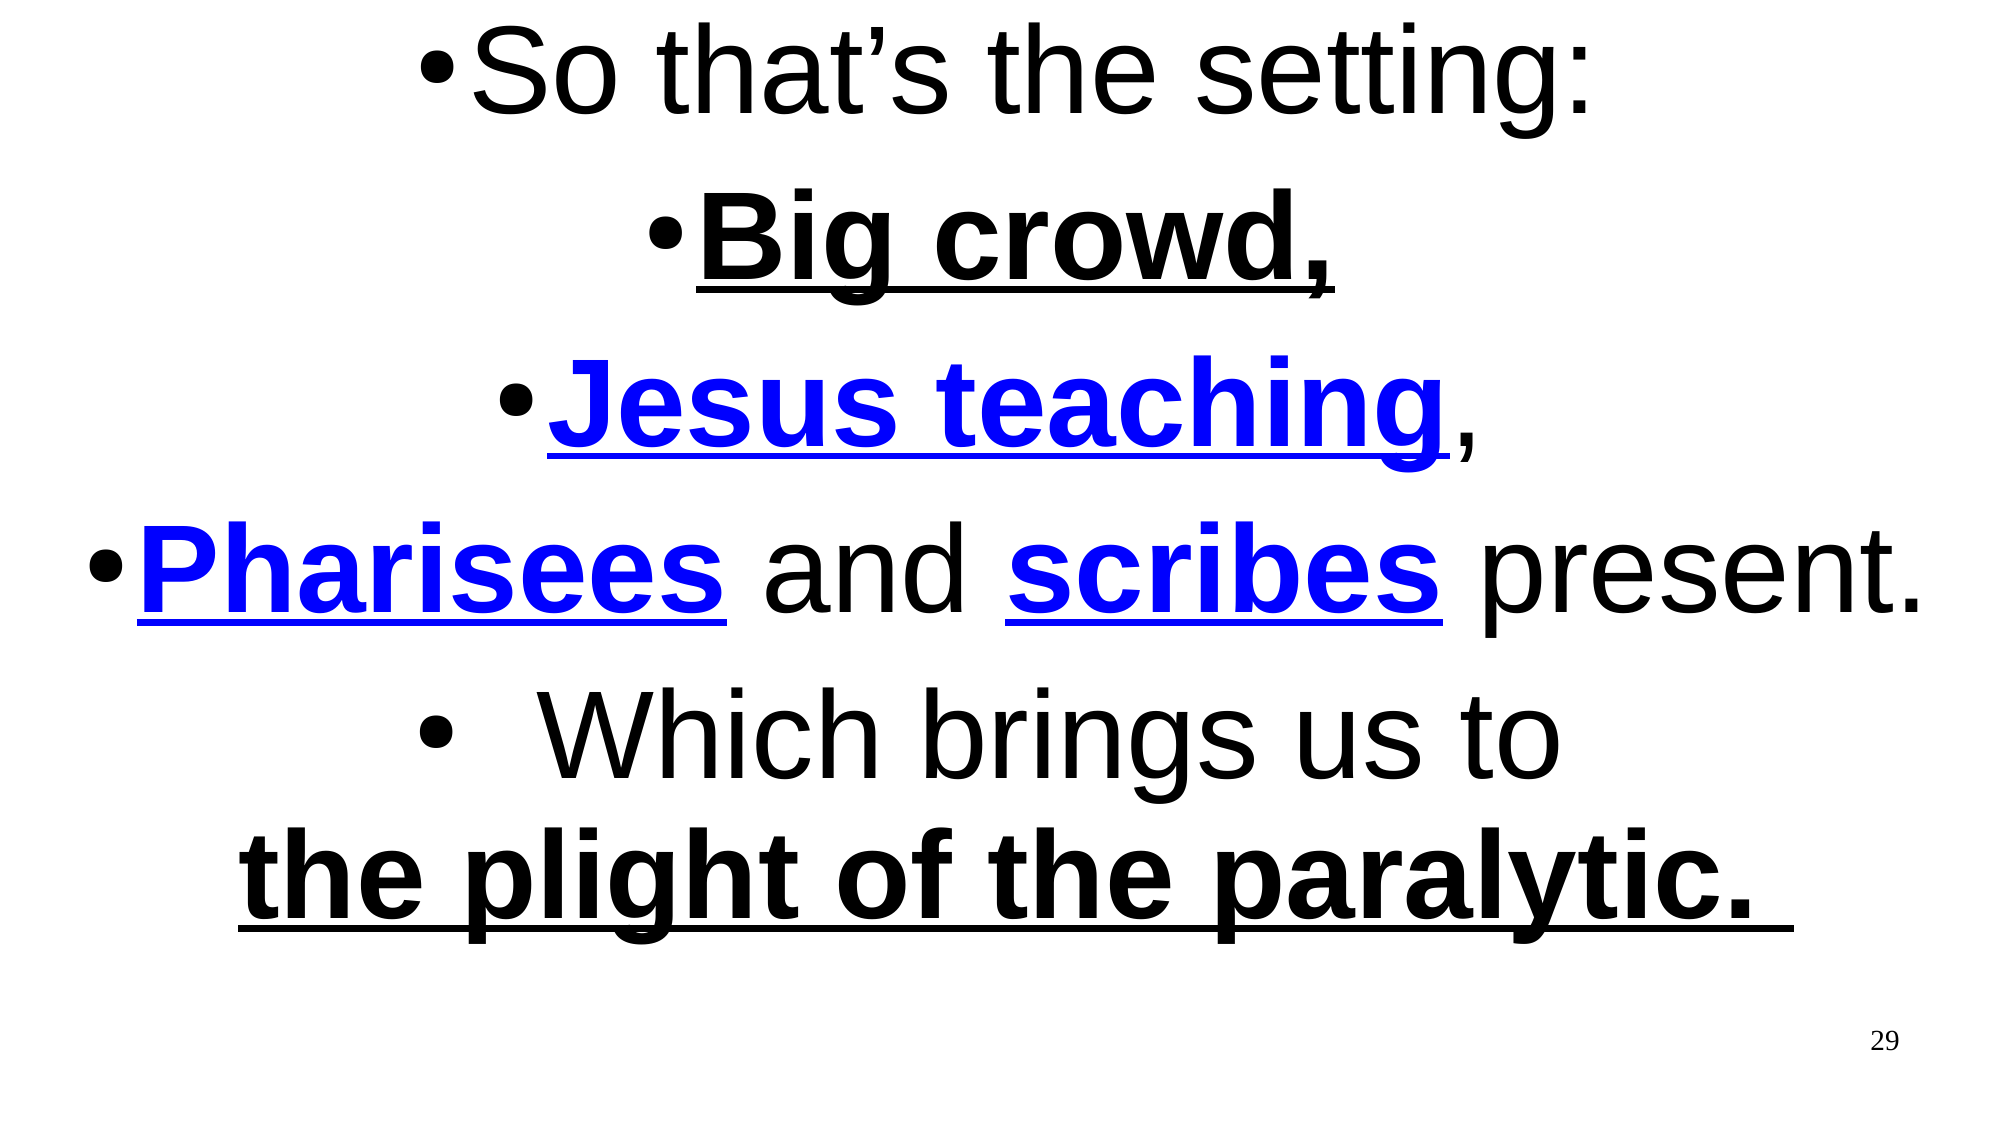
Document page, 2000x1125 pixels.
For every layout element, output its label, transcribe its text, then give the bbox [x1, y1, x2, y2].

list So that’s the setting: Big crowd, Jesus teaching, Pharisees and scribes present. Which brings us to the plight of the paralytic. [0, 0, 1996, 1123]
